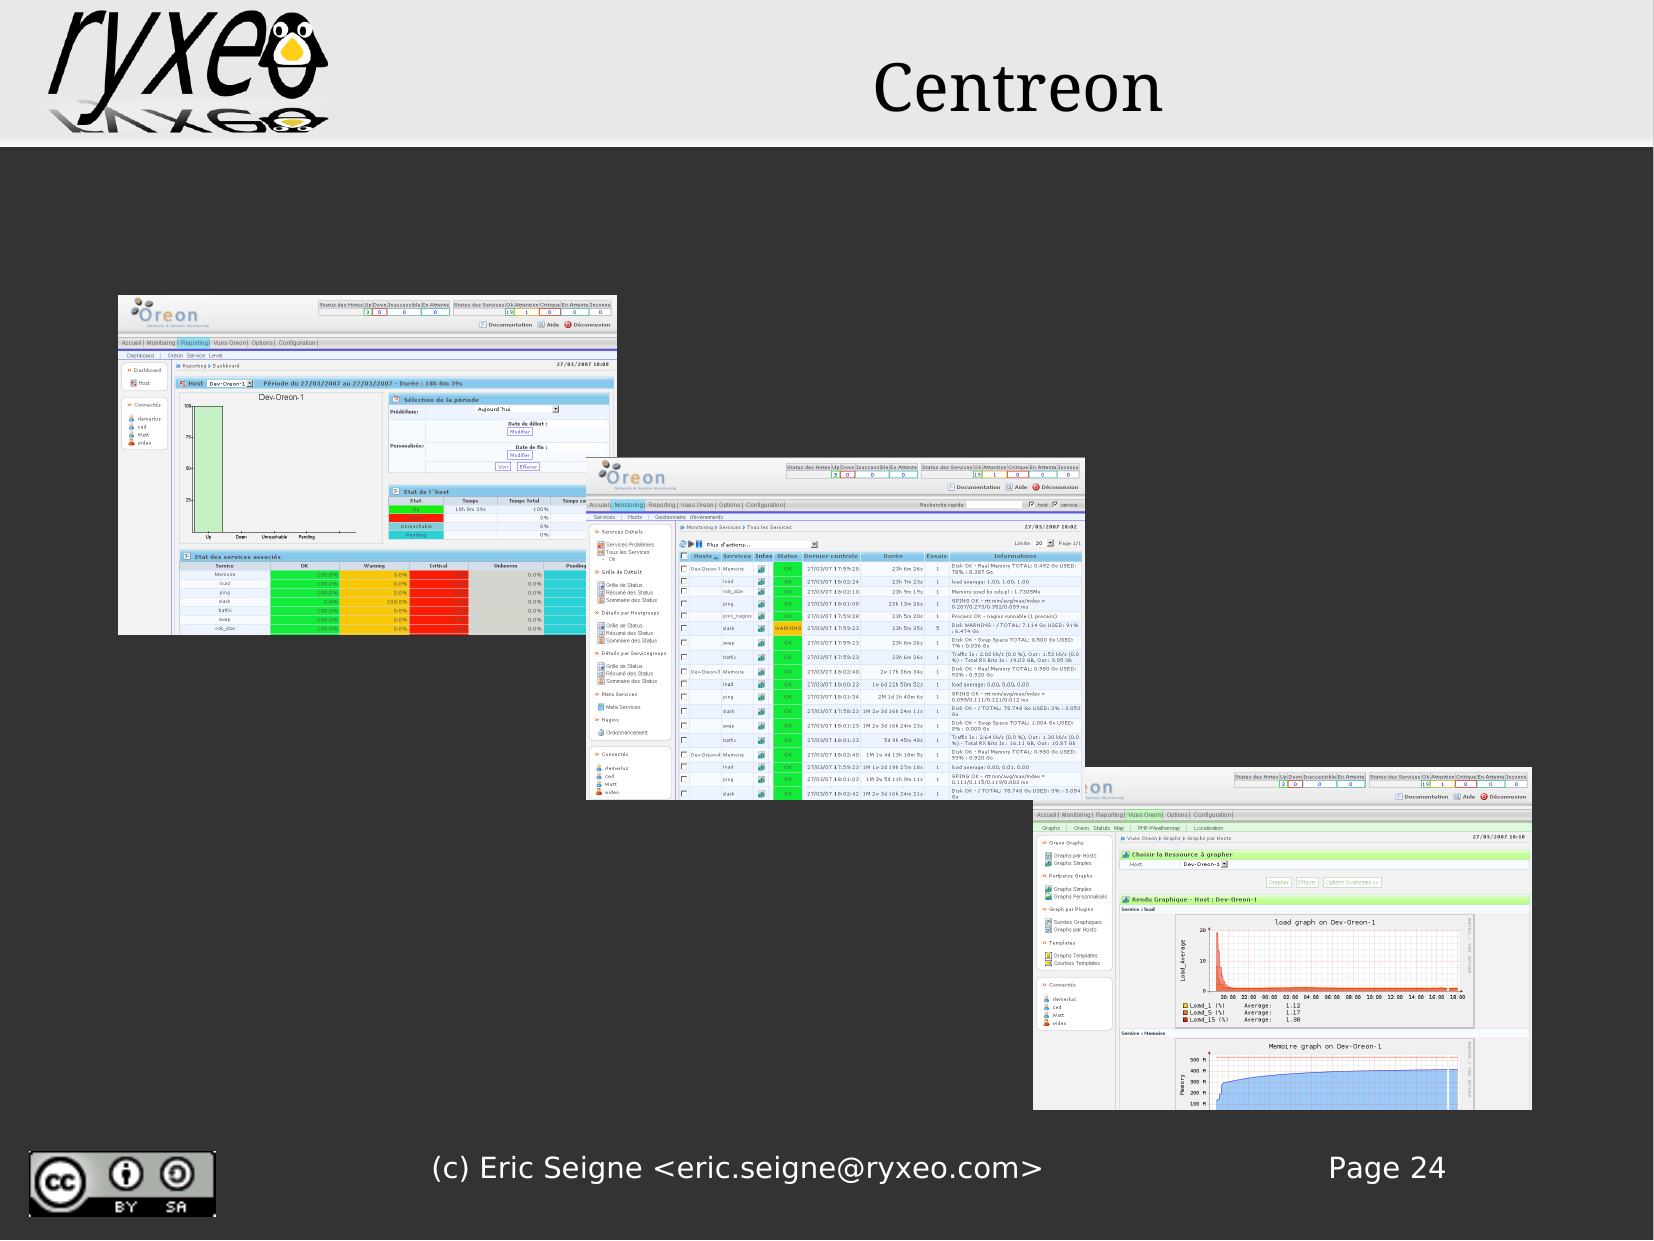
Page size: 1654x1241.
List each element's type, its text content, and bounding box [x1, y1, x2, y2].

picture [29, 1151, 216, 1217]
picture [118, 295, 1532, 1110]
title Centreon [442, 29, 1595, 142]
picture [0, 0, 1654, 147]
